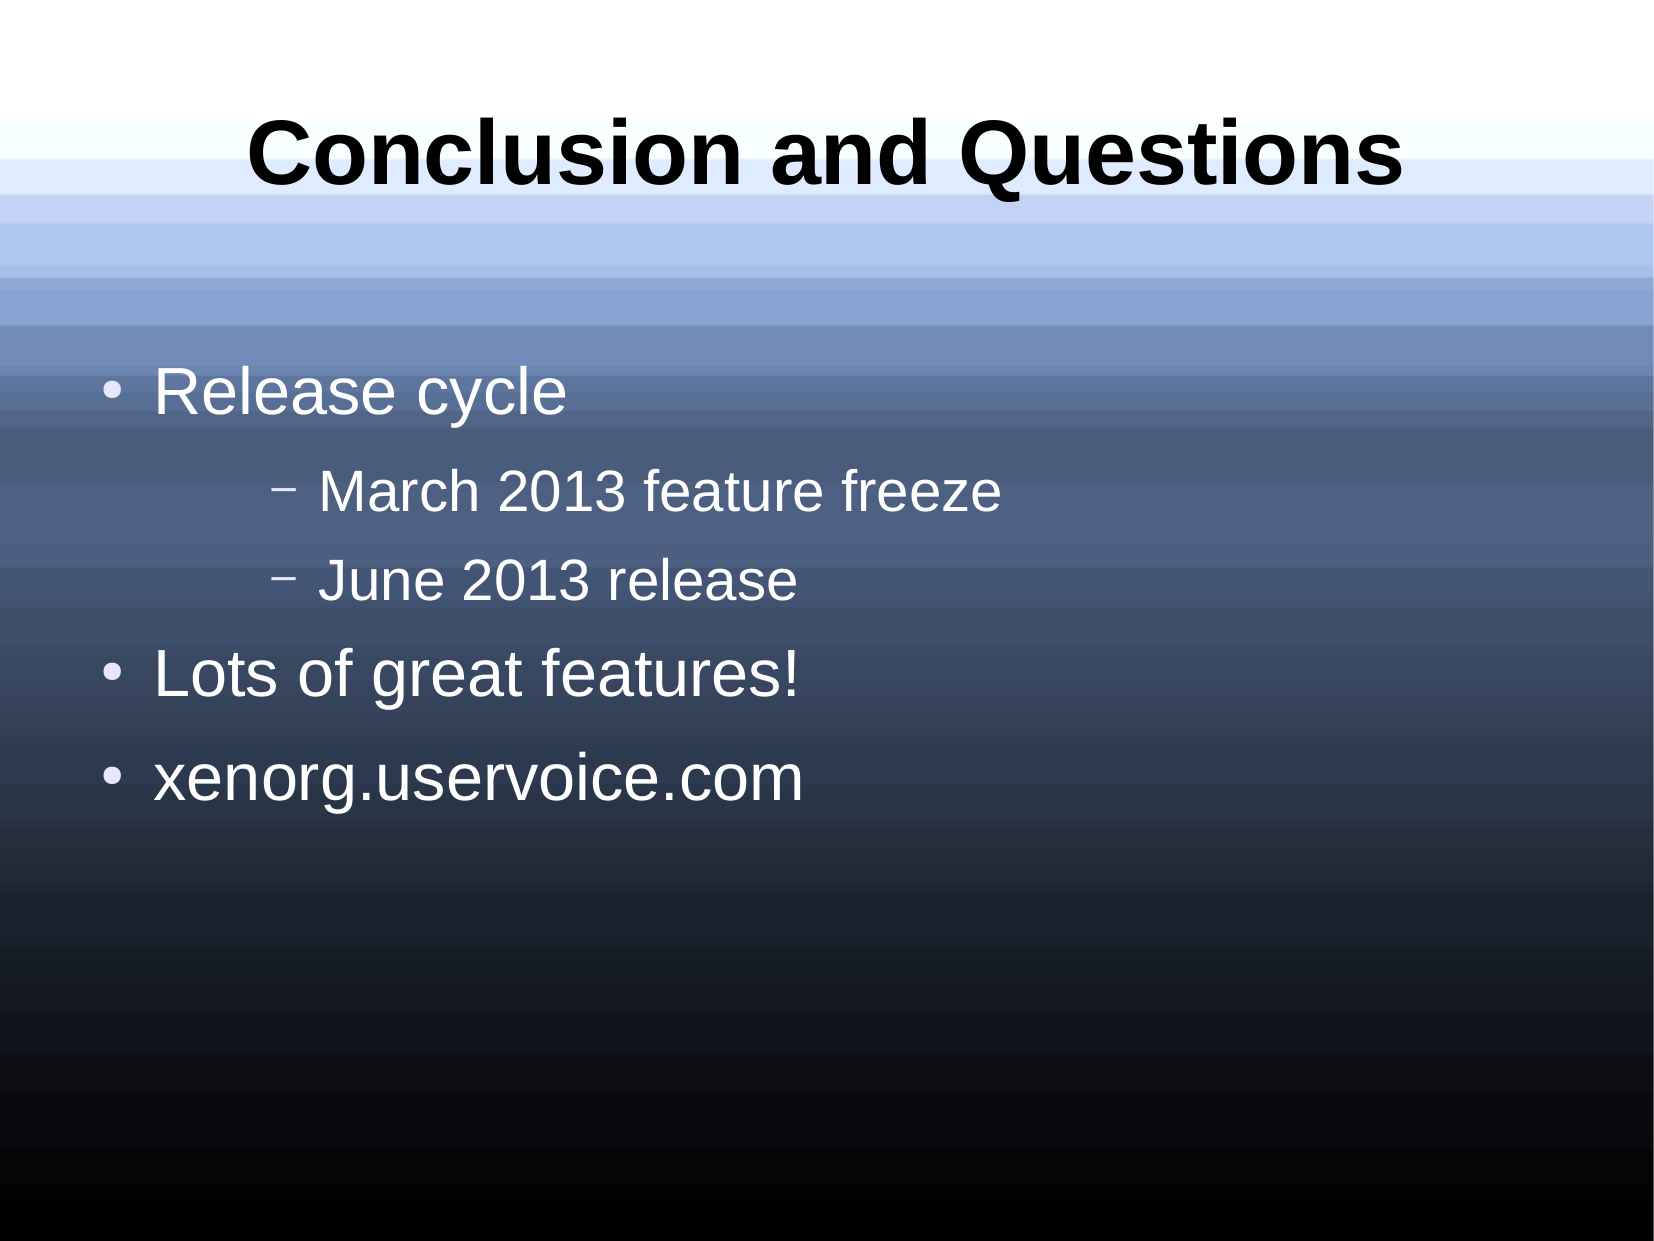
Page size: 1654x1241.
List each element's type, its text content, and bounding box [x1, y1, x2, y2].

list Release cycle March 2013 feature freeze June 2013 release Lots of great features! xenorg.uservoice.com [82, 354, 1571, 1074]
title Conclusion and Questions [82, 49, 1571, 257]
picture [0, 0, 1654, 1241]
